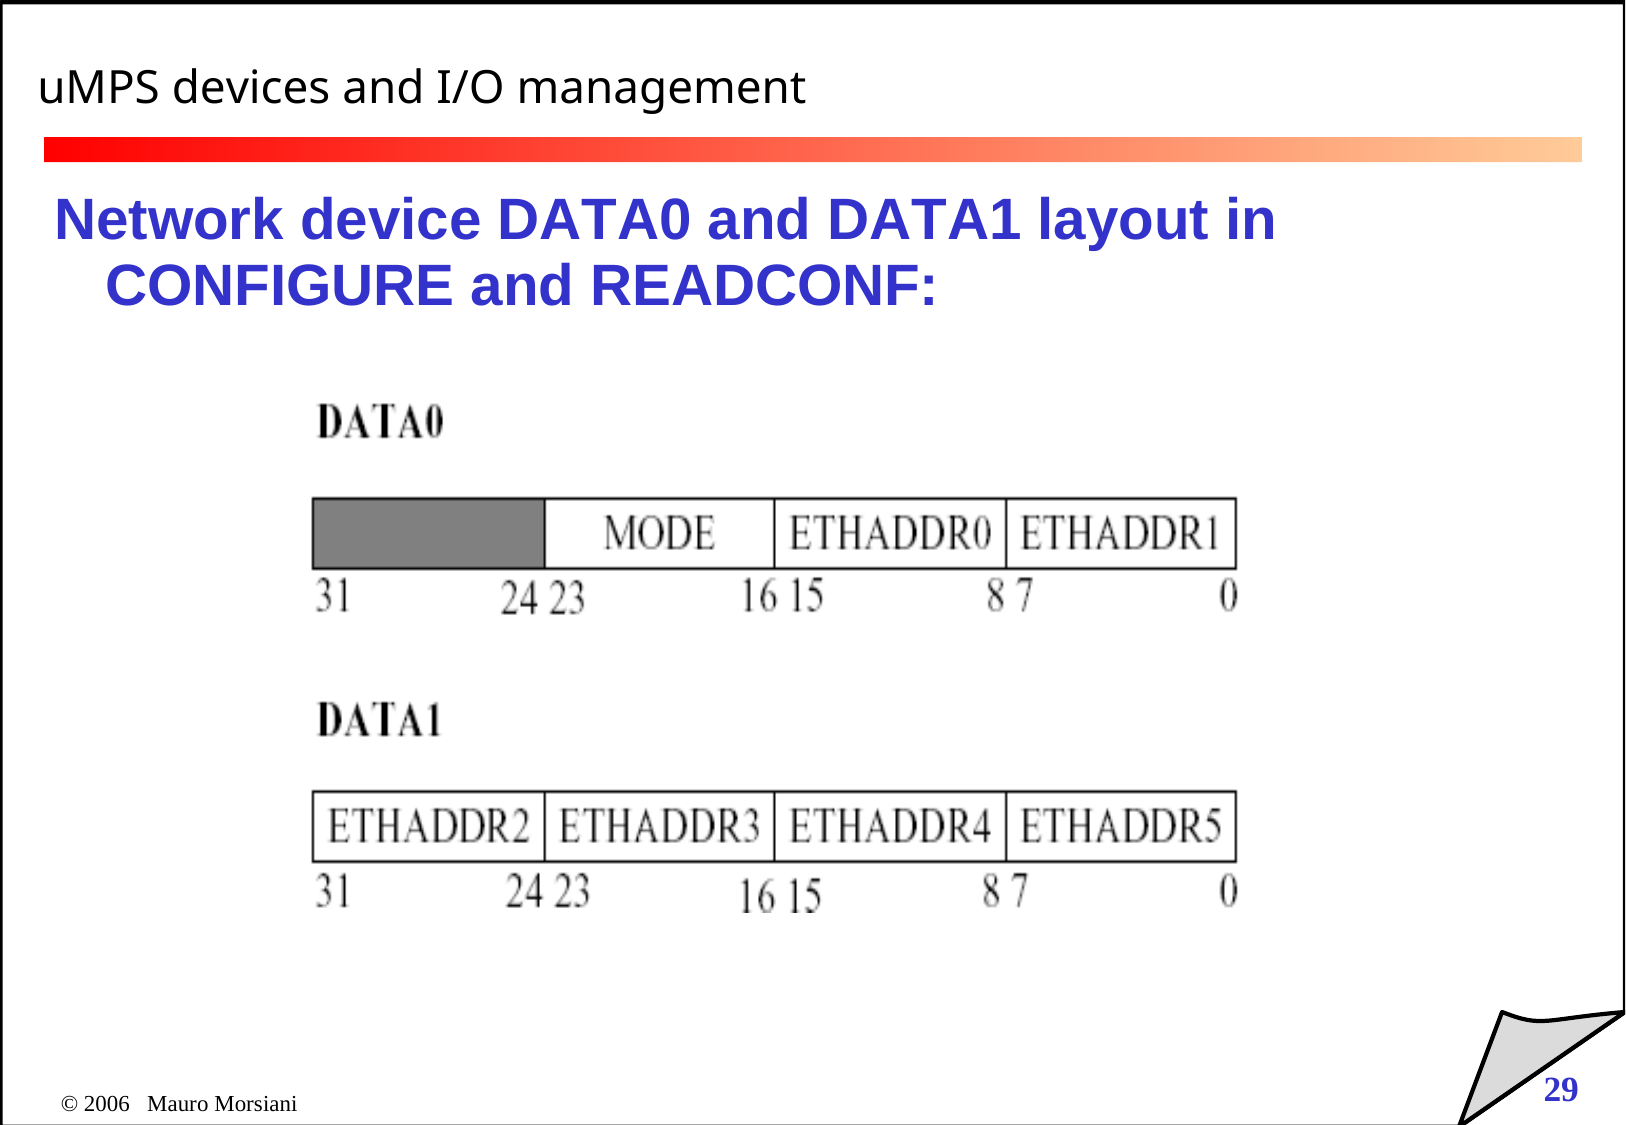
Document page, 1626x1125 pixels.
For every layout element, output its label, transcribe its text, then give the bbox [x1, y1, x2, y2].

list Network device DATA0 and DATA1 layout in CONFIGURE and READCONF: [54, 187, 1557, 595]
title uMPS devices and I/O management [37, 44, 1587, 130]
picture [304, 595, 1248, 913]
